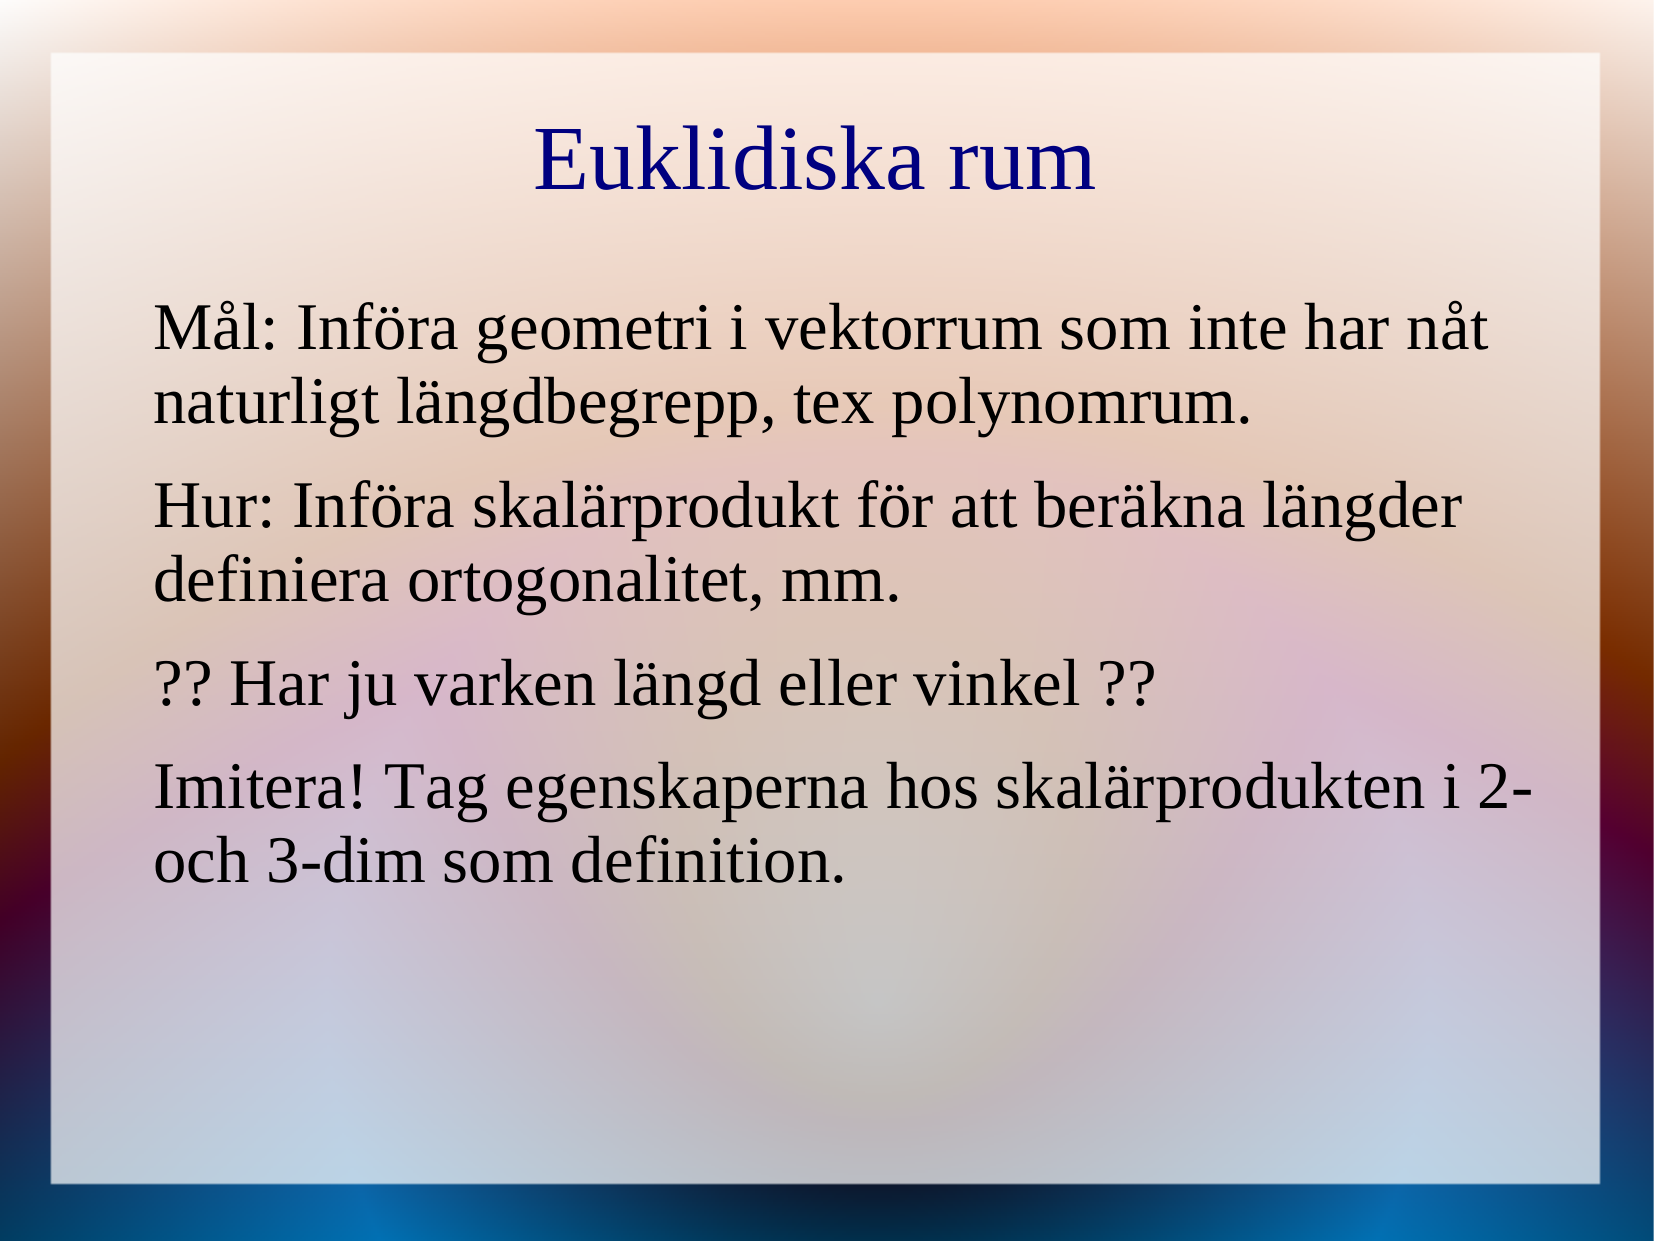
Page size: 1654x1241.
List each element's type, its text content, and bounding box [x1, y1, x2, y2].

title Euklidiska rum [82, 62, 1571, 255]
list Mål: Införa geometri i vektorrum som inte har nåt naturligt längdbegrepp, tex polynomrum. Hur: Införa skalärprodukt för att beräkna längder definiera ortogonalitet, mm. ?? Har ju varken längd eller vinkel ?? Imitera! Tag egenskaperna hos skalärprodukten i 2- och 3-dim som definition. [82, 290, 1571, 1019]
picture [0, 0, 1654, 1241]
